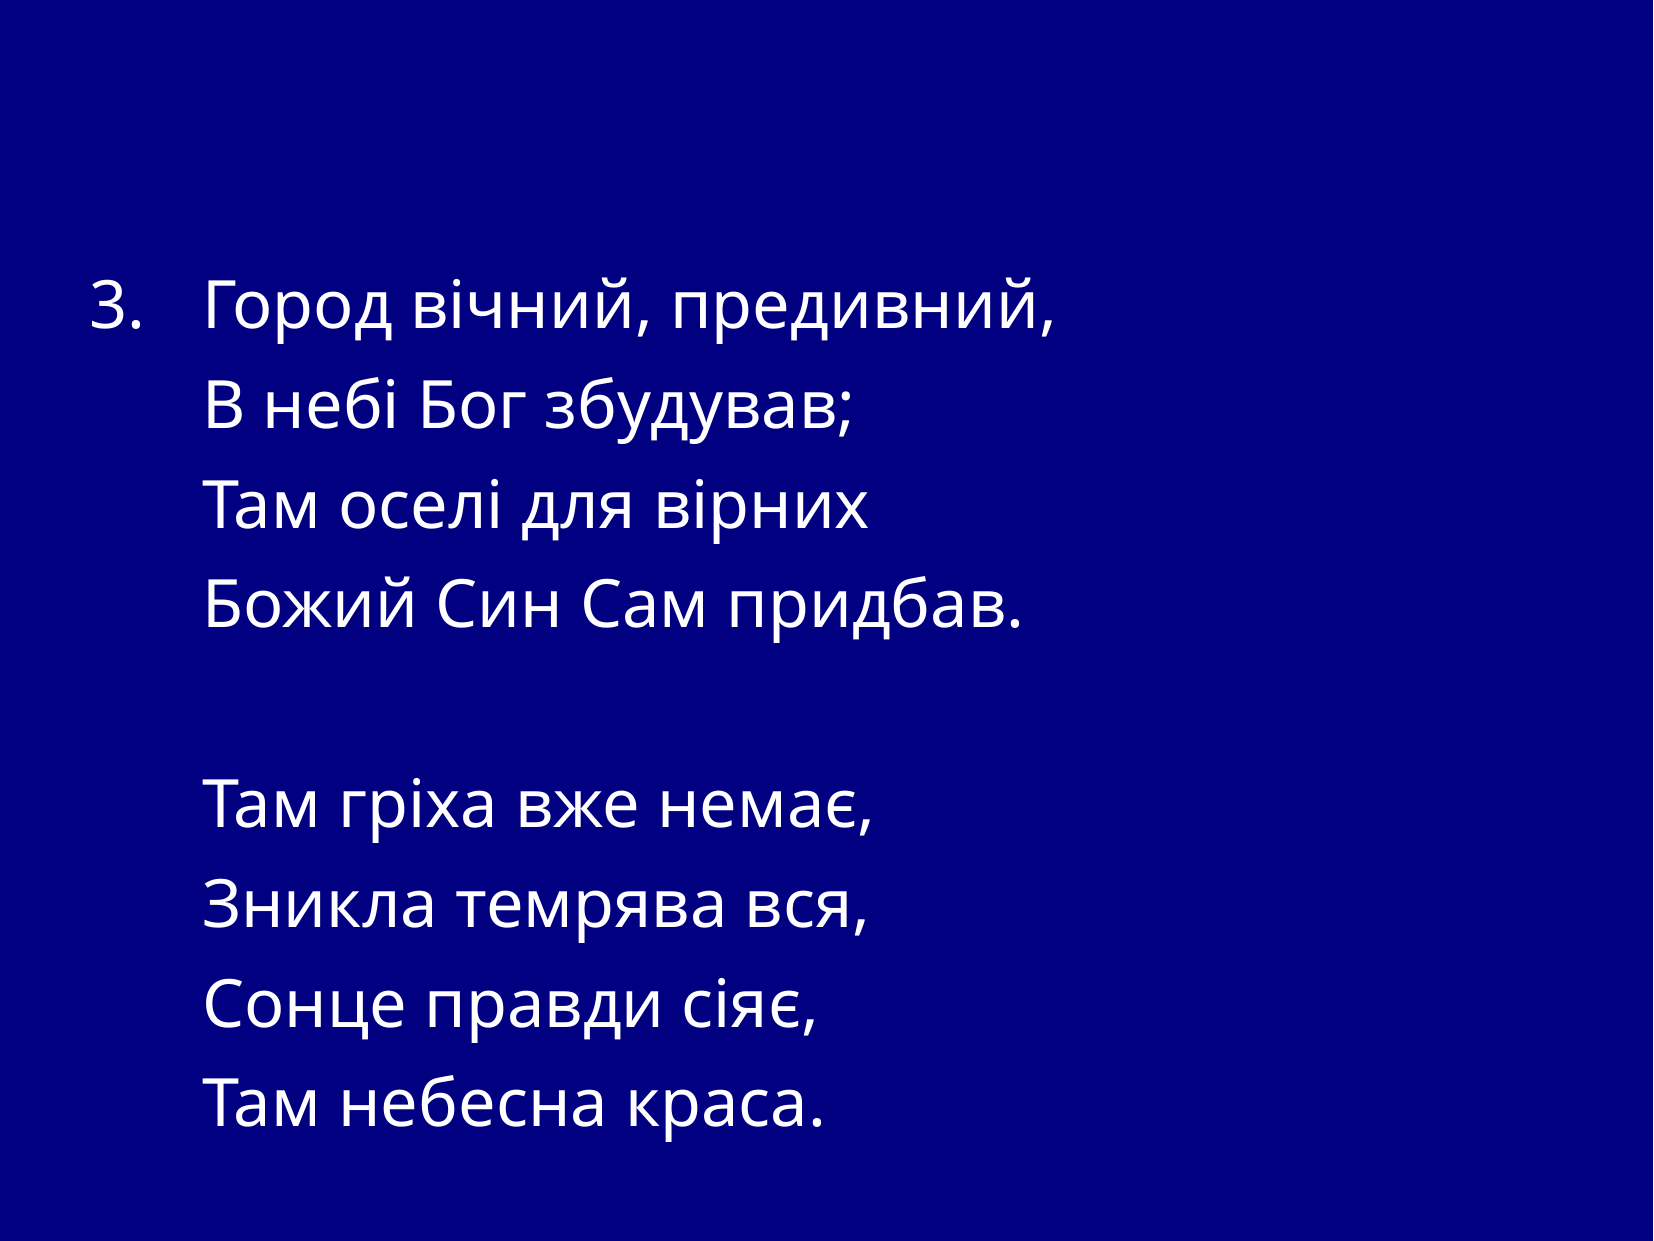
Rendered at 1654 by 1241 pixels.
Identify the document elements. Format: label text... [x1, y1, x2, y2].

text_box 3. Город вічний, предивний, В небі Бог збудував; Там оселі для вірних Божий Син Сам придбав. Там гріха вже немає, Зникла темрява вся, Сонце правди сіяє, Там небесна краса. [75, 150, 1576, 1163]
